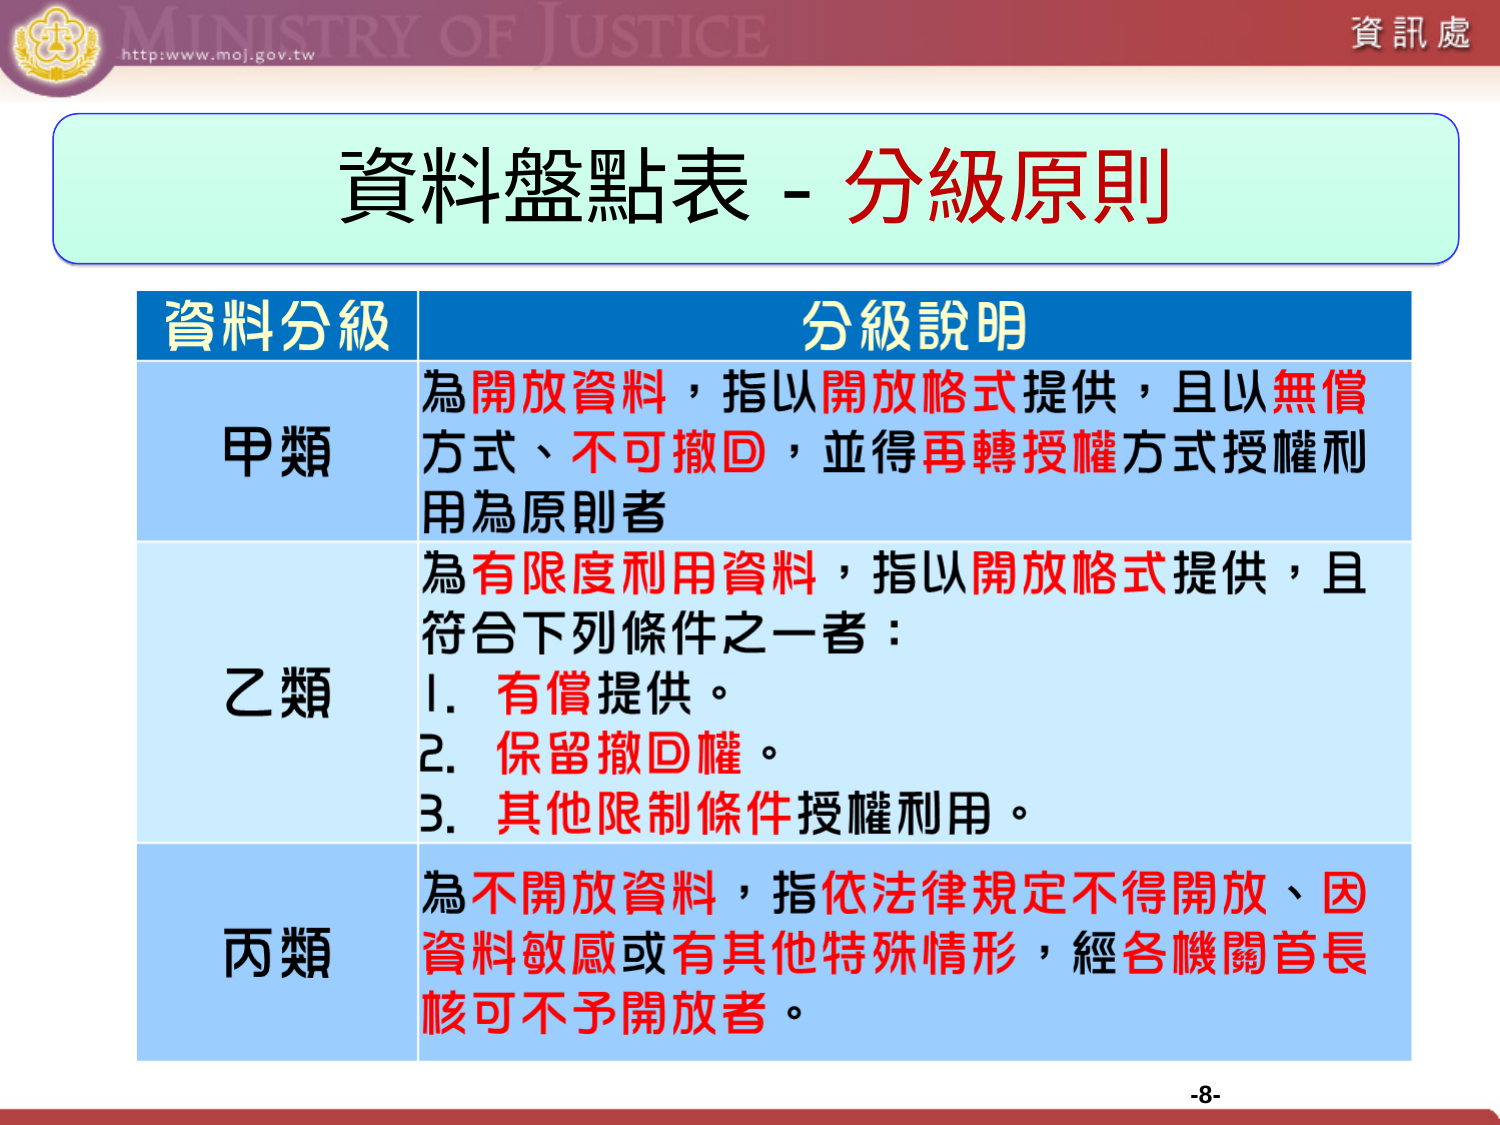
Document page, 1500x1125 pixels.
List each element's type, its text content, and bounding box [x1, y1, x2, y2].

text_box -8- [1175, 1070, 1488, 1109]
text_box 資料盤點表-分級原則 [53, 113, 1459, 264]
picture [135, 274, 1413, 1074]
